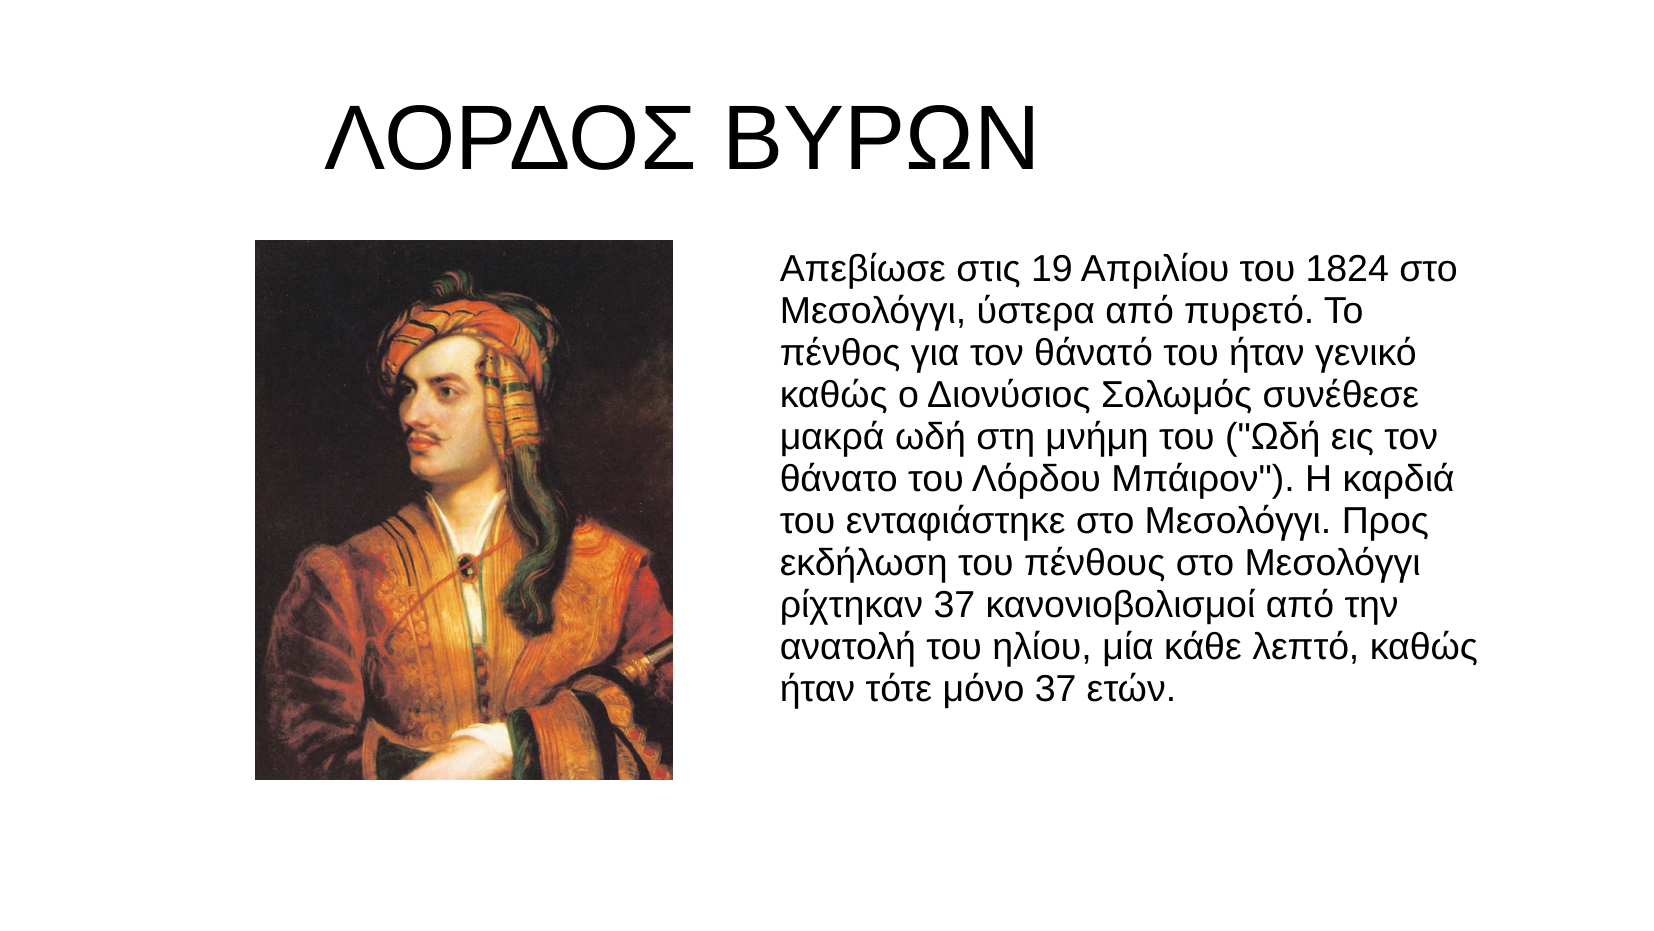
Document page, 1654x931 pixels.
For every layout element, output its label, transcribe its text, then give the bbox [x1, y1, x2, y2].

title ΛΟΡΔΟΣ ΒΥΡΩΝ [0, 60, 1441, 216]
picture [255, 240, 673, 781]
text_box Απεβίωσε στις 19 Απριλίου του 1824 στο Μεσολόγγι, ύστερα από πυρετό. Το πένθος για τον θάνατό του ήταν γενικό καθώς ο Διονύσιος Σολωμός συνέθεσε μακρά ωδή στη μνήμη του ("Ωδή εις τον θάνατο του Λόρδου Μπάιρον"). Η καρδιά του ενταφιάστηκε στο Μεσολόγγι. Προς εκδήλωση του πένθους στο Μεσολόγγι ρίχτηκαν 37 κανονιοβολισμοί από την ανατολή του ηλίου, μία κάθε λεπτό, καθώς ήταν τότε μόνο 37 ετών. [765, 240, 1501, 816]
